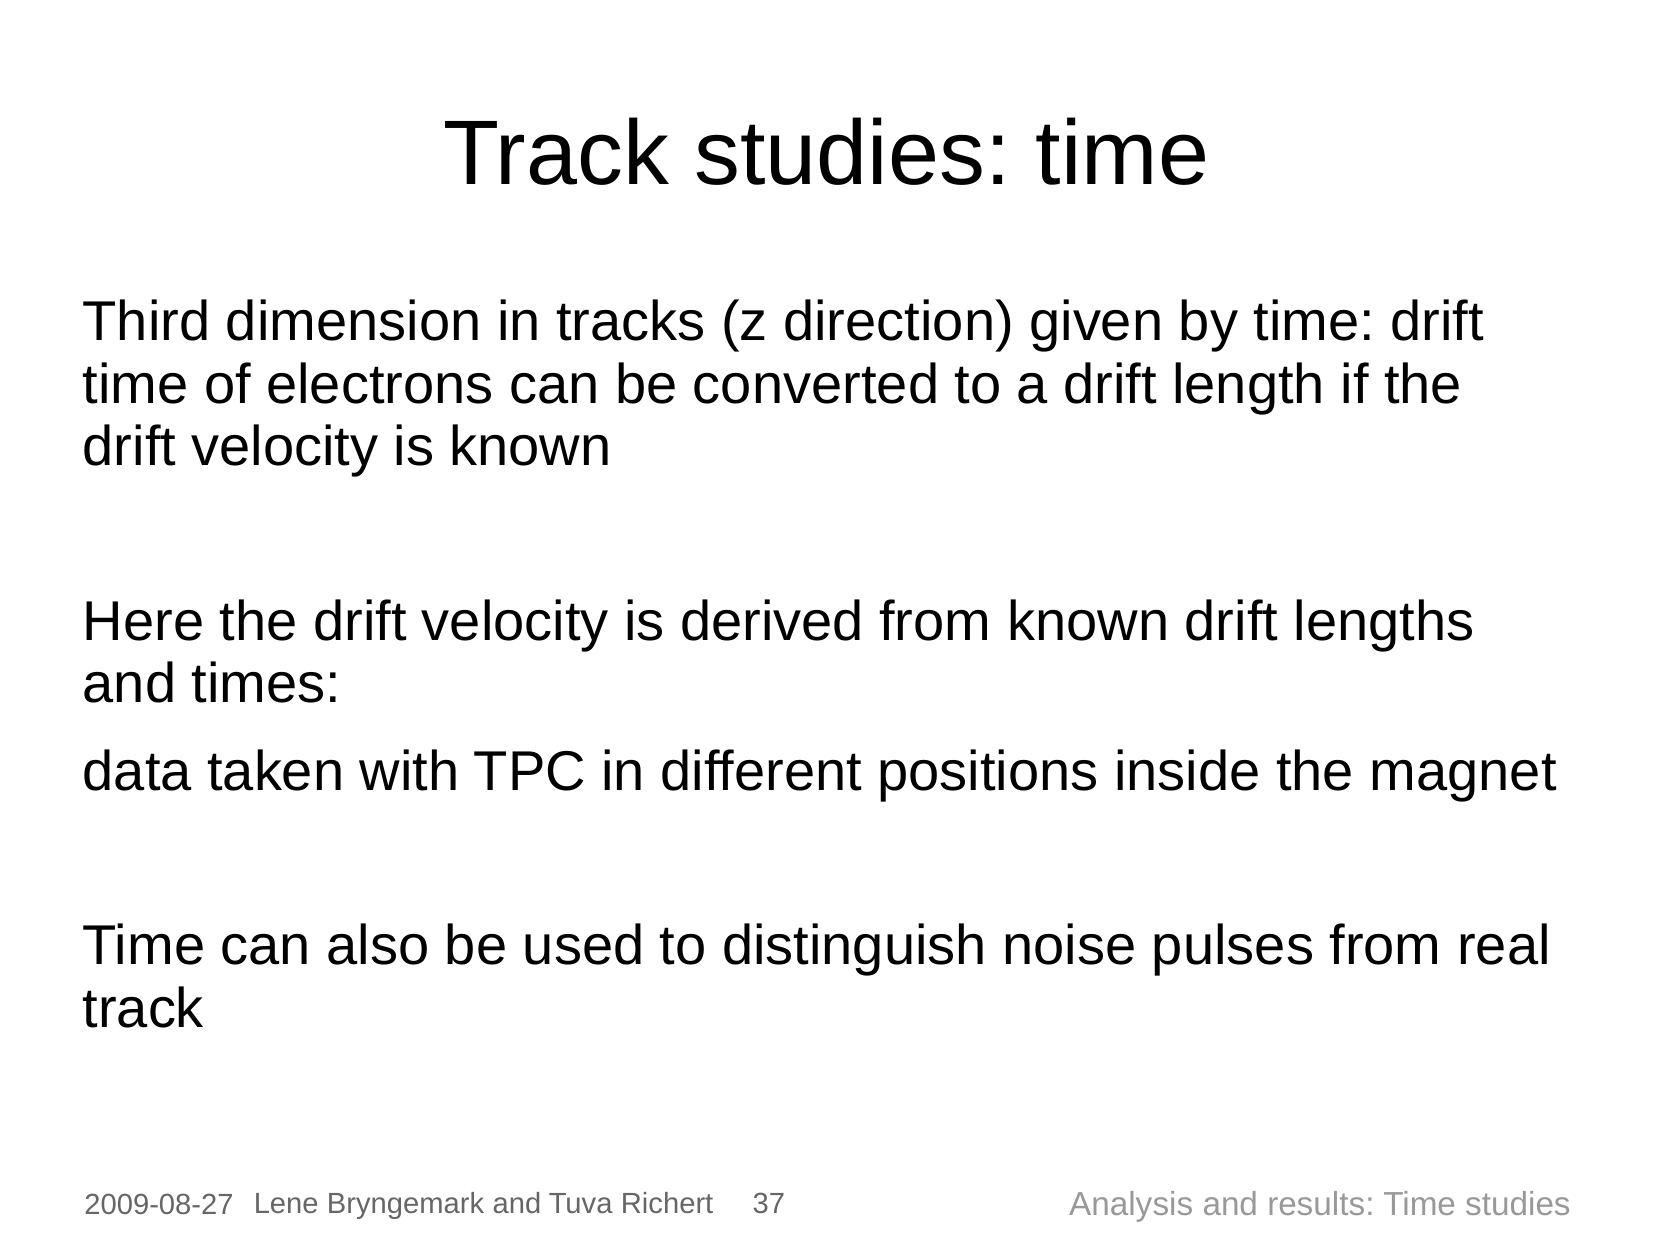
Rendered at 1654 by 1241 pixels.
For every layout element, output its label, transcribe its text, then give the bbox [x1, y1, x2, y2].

title Analysis and results: Time studies [83, 1177, 1572, 1232]
list Third dimension in tracks (z direction) given by time: drift time of electrons can be converted to a drift length if the drift velocity is known Here the drift velocity is derived from known drift lengths and times: data taken with TPC in different positions inside the magnet Time can also be used to distinguish noise pulses from real track [82, 290, 1571, 1109]
title Track studies: time [82, 49, 1571, 257]
